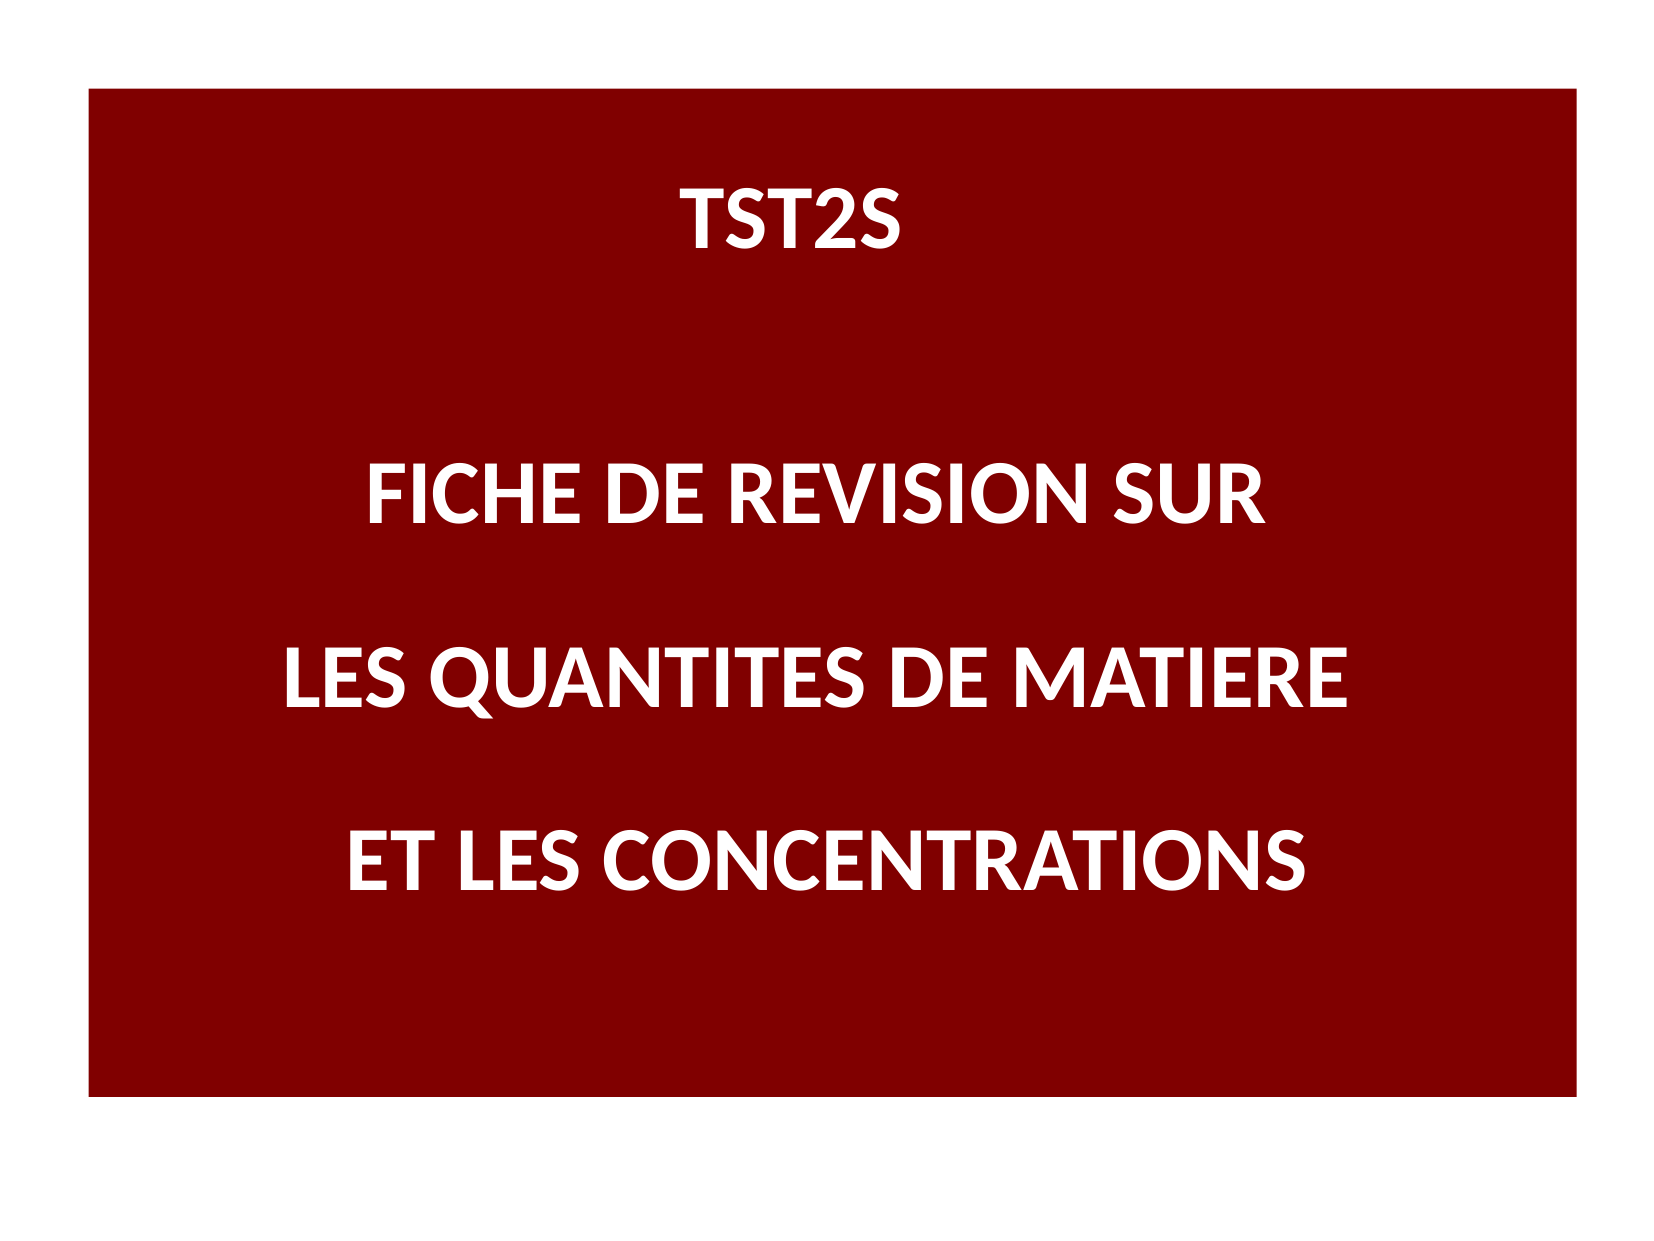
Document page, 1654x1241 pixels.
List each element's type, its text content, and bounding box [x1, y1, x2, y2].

title TST2S FICHE DE REVISION SUR LES QUANTITES DE MATIERE ET LES CONCENTRATIONS [88, 88, 1577, 1097]
